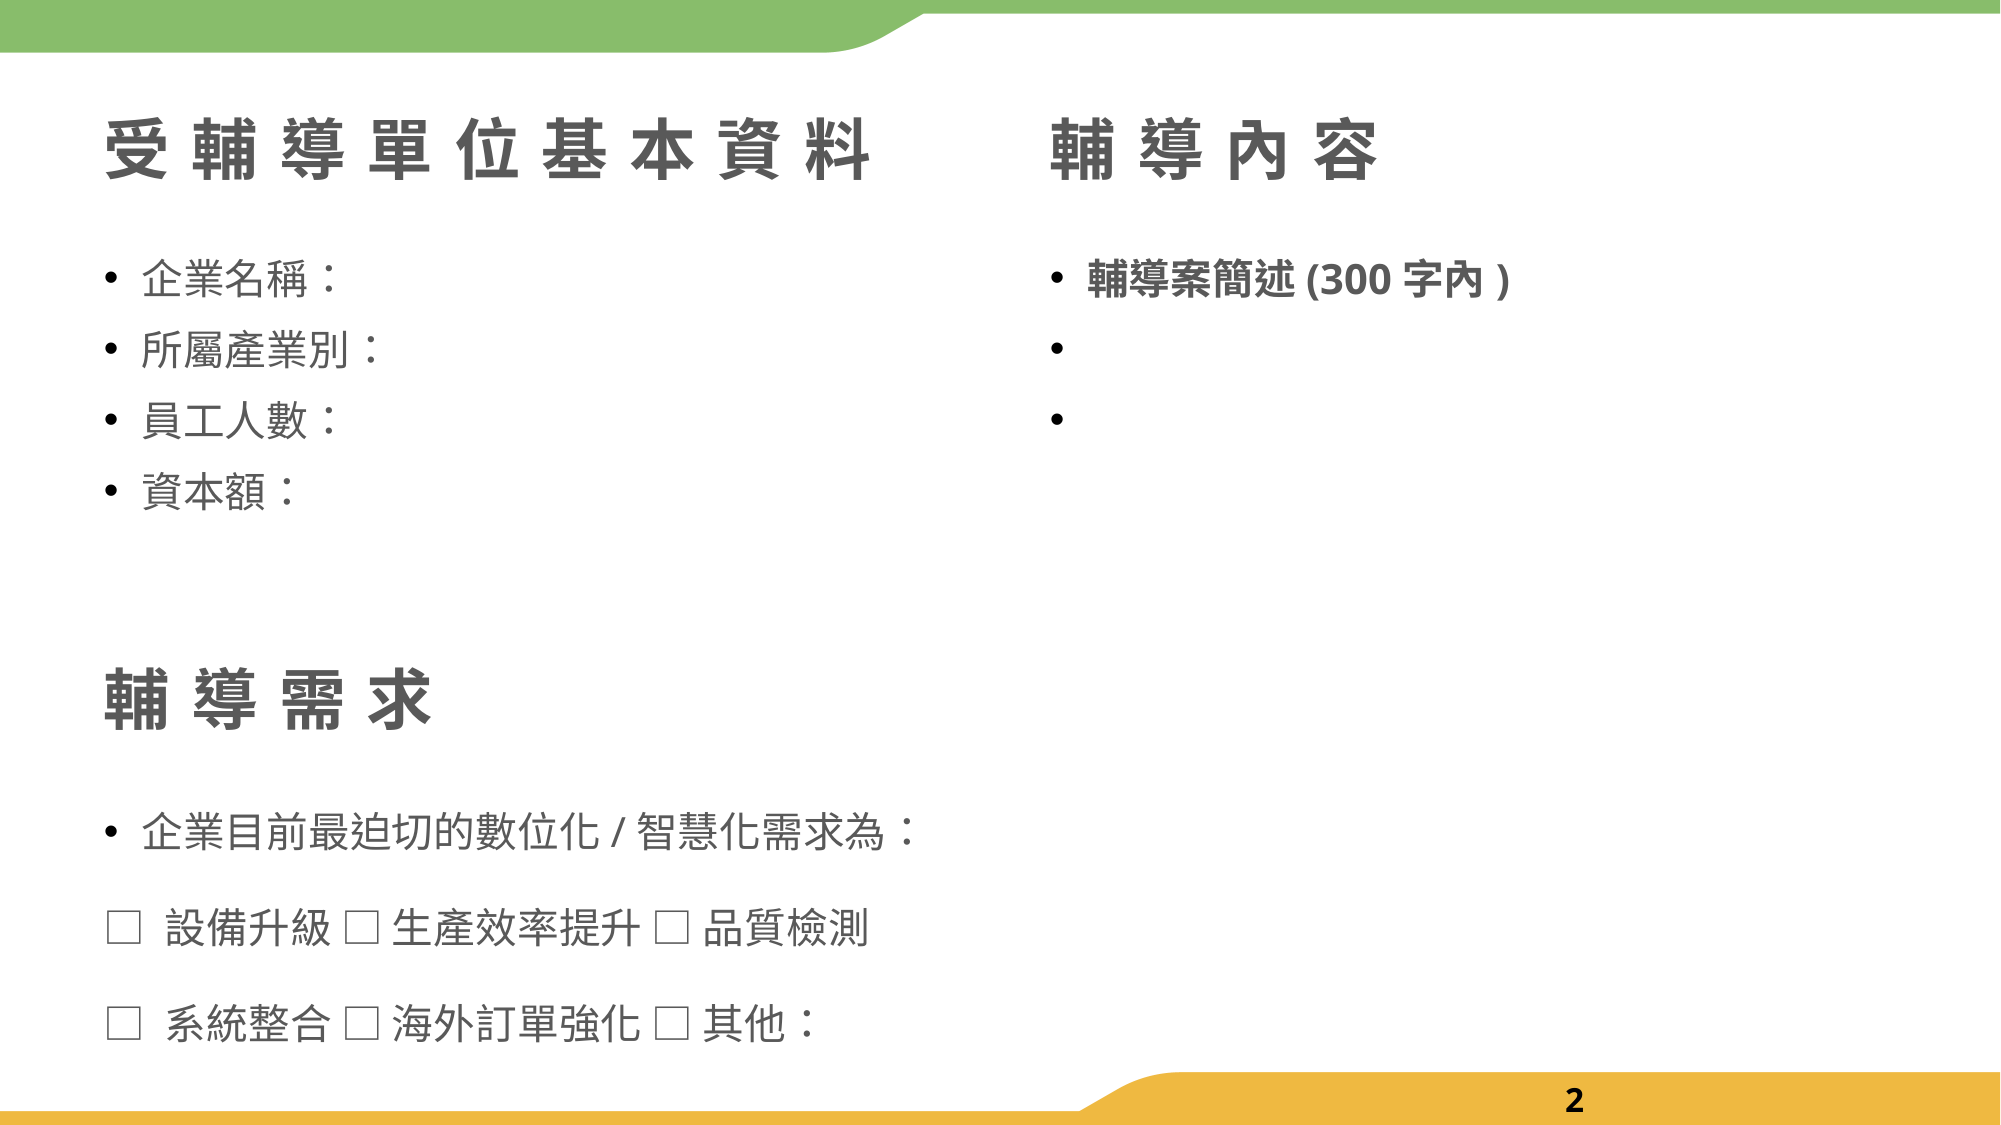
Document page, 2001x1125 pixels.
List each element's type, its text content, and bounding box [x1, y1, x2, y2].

text_box 輔導案簡述(300字內) [1034, 245, 1912, 524]
text_box 輔導需求 [88, 655, 966, 751]
list 企業名稱： 所屬產業別： 員工人數： 資本額： [88, 245, 966, 524]
title 受輔導單位基本資料 [88, 105, 966, 201]
text_box 輔導內容 [1034, 105, 1912, 201]
text_box 企業目前最迫切的數位化/智慧化需求為： □ 設備升級 □ 生產效率提升 □ 品質檢測 □ 系統整合 □ 海外訂單強化 □ 其他： [88, 773, 966, 1096]
text_box 2 [1550, 1072, 2000, 1120]
